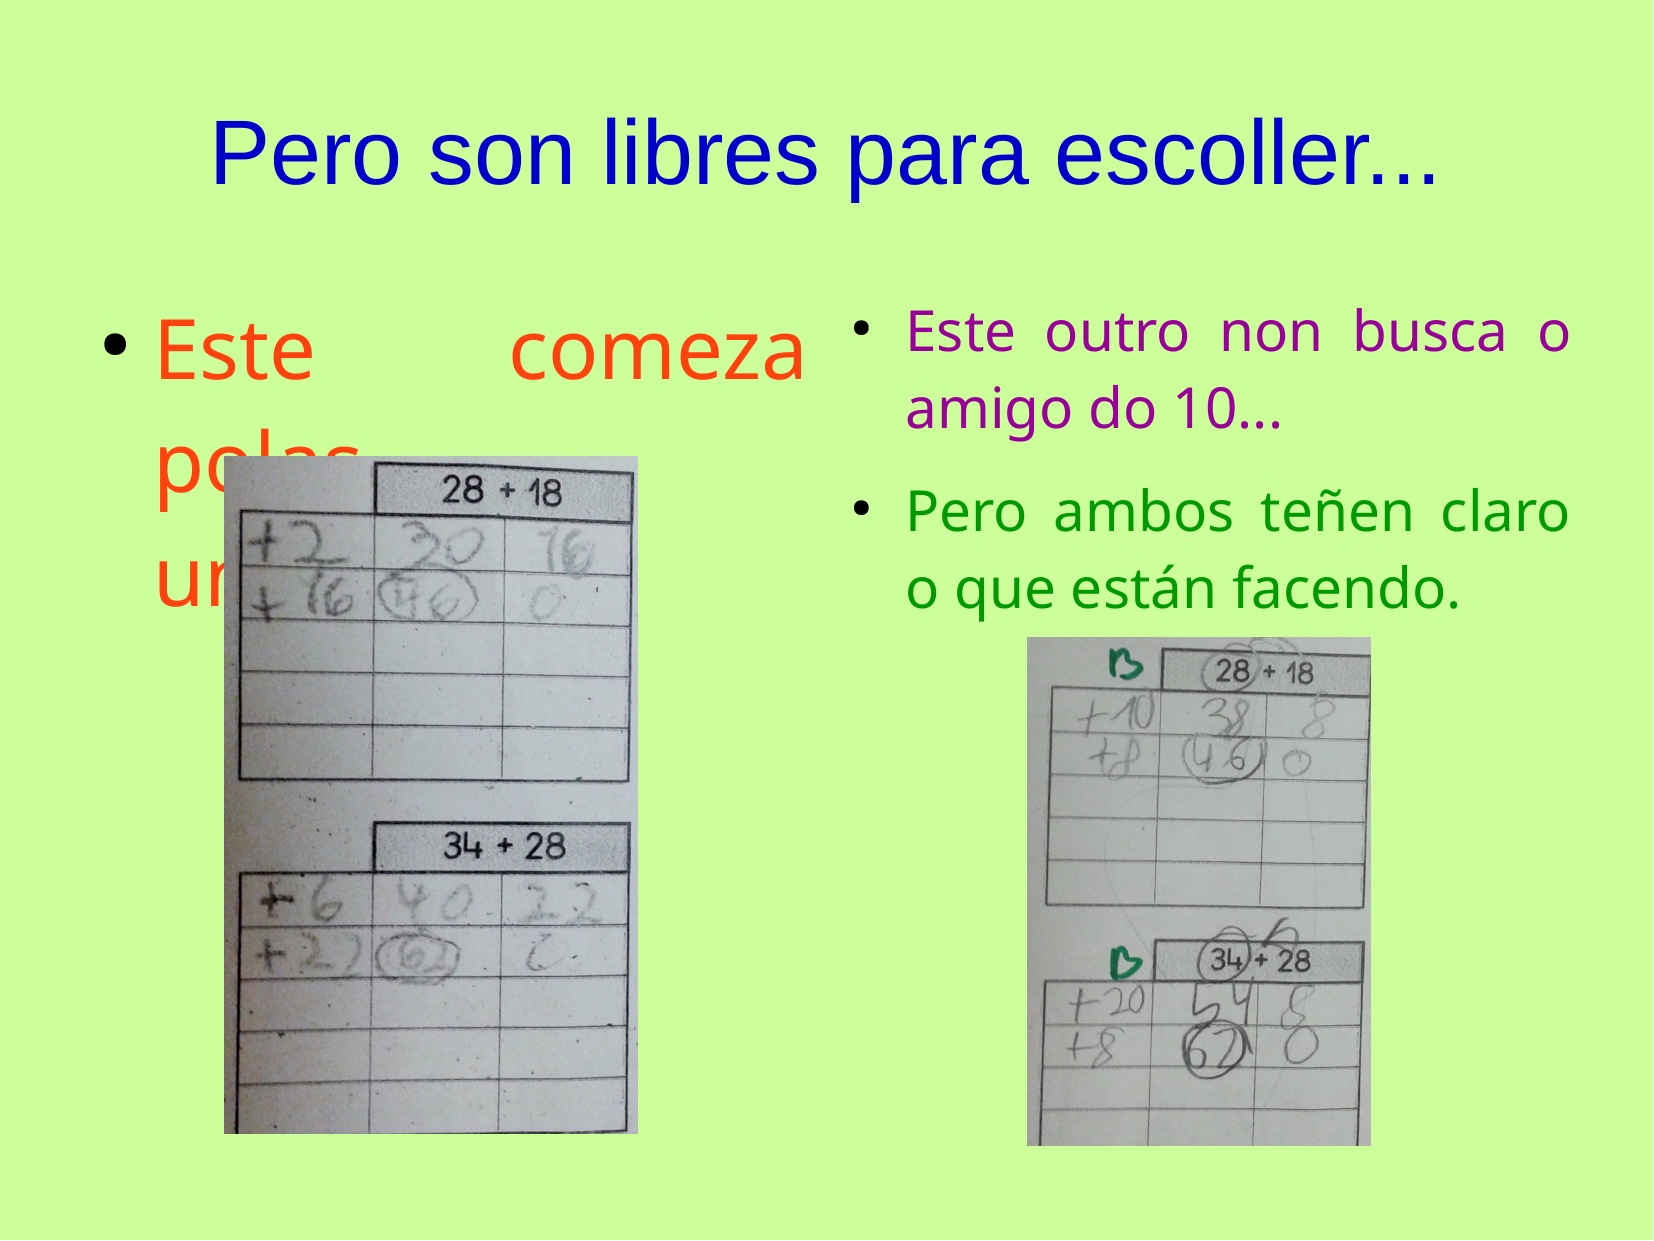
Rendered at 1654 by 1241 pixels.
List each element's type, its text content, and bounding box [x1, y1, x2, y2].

title Pero son libres para escoller... [82, 49, 1571, 257]
list Este comeza polas unidades... [82, 290, 809, 634]
list Este outro non busca o amigo do 10... Pero ambos teñen claro o que están facendo. [845, 290, 1572, 634]
picture [224, 456, 638, 1134]
picture [1027, 637, 1371, 1146]
